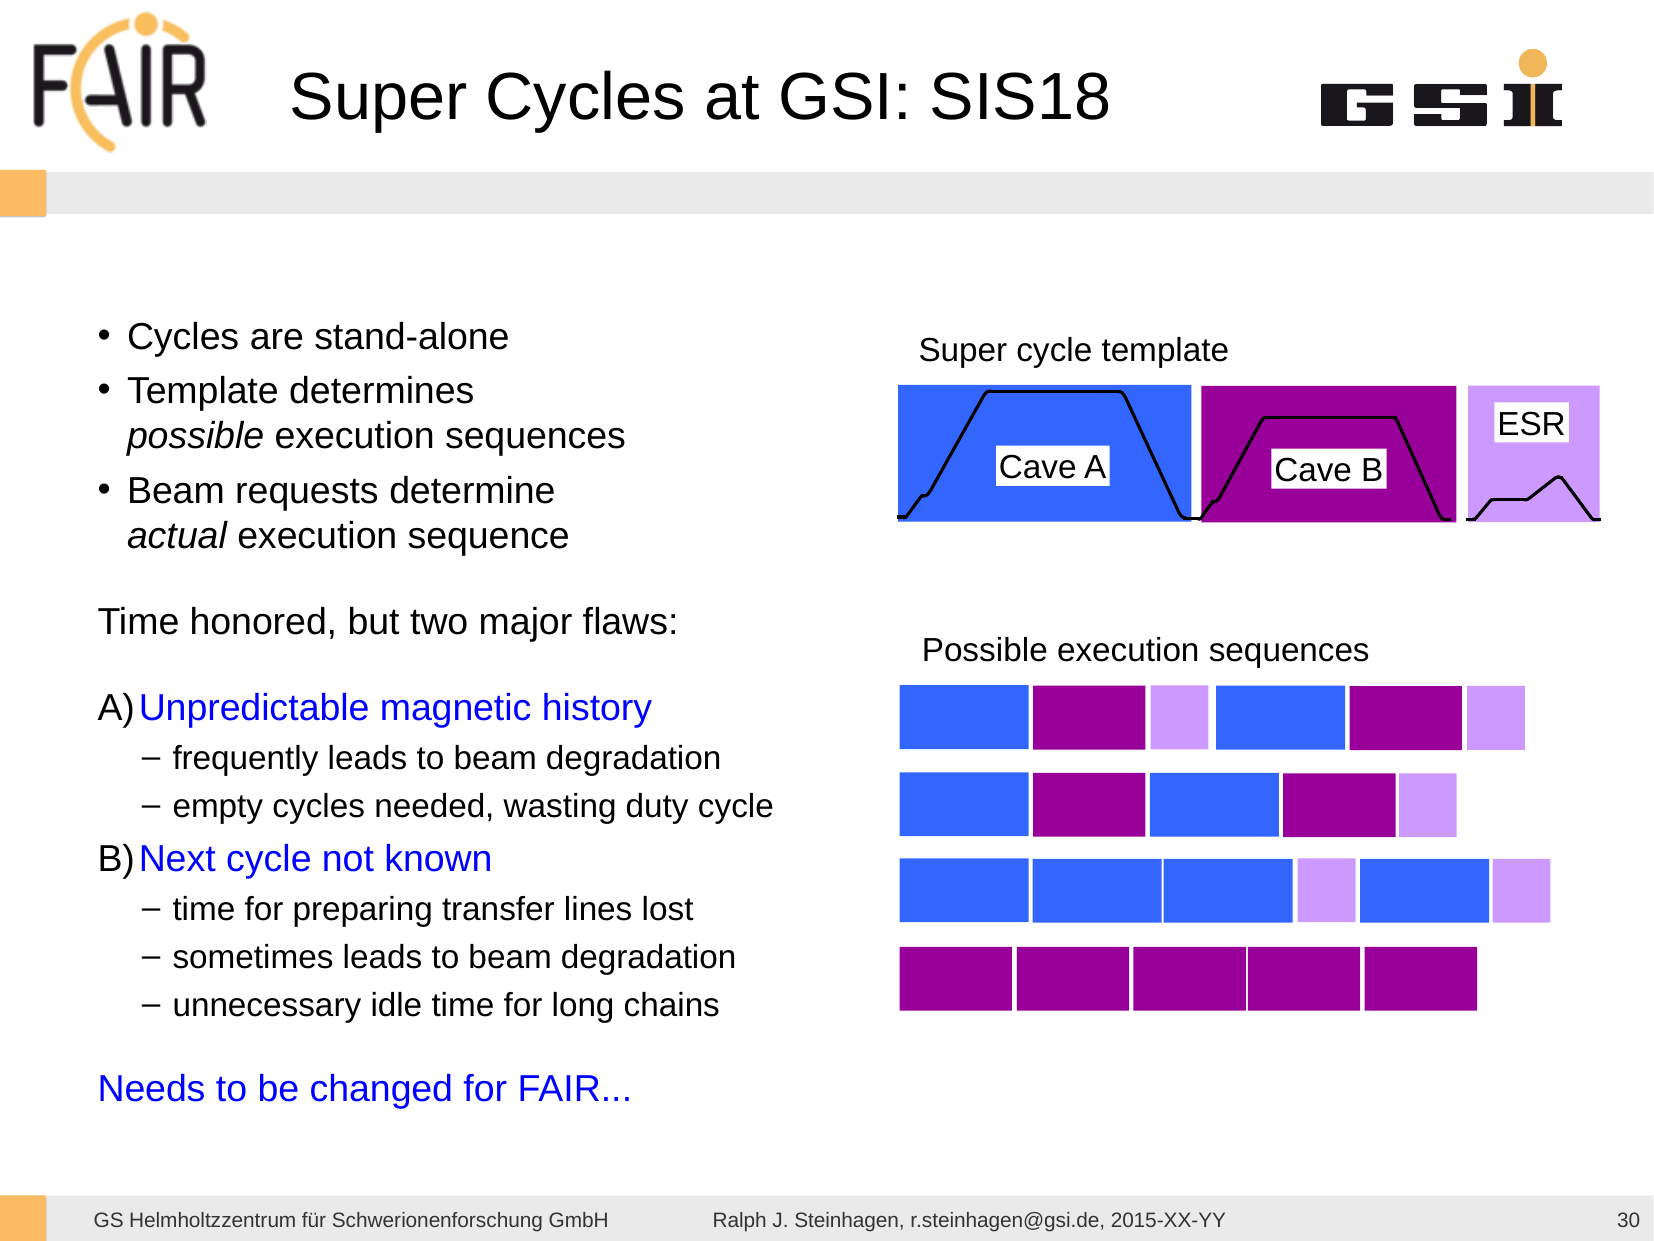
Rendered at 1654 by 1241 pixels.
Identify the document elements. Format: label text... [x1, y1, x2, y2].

text_box ESR [1494, 402, 1569, 443]
text_box [1033, 685, 1146, 750]
text_box [898, 384, 1192, 517]
text_box [1216, 685, 1346, 750]
text_box [1201, 385, 1457, 523]
text_box [1163, 858, 1293, 923]
text_box [1349, 686, 1462, 751]
text_box Cave B [1271, 448, 1387, 489]
text_box [899, 946, 1012, 1011]
text_box [1297, 858, 1356, 923]
text_box [1247, 946, 1361, 1011]
text_box Cave A [996, 445, 1110, 486]
text_box Possible execution sequences [921, 627, 1371, 668]
text_box [1468, 385, 1600, 518]
text_box [1033, 772, 1146, 837]
text_box [899, 685, 1029, 750]
text_box [1360, 858, 1490, 923]
text_box [1133, 946, 1246, 1011]
picture [33, 10, 207, 155]
text_box [1398, 773, 1457, 838]
text_box [899, 858, 1029, 923]
text_box [1468, 479, 1600, 523]
text_box [1149, 772, 1279, 837]
text_box [1032, 858, 1162, 923]
text_box [1016, 946, 1130, 1011]
text_box [1150, 685, 1209, 750]
text_box [898, 393, 1192, 522]
text_box [1364, 946, 1478, 1011]
text_box Super cycle template [918, 328, 1231, 369]
picture [1319, 46, 1564, 129]
text_box [1467, 685, 1525, 750]
text_box [899, 772, 1029, 837]
text_box [1492, 858, 1551, 923]
list Cycles are stand-alone Template determines possible execution sequences Beam requests determine actual execution sequence Time honored, but two major flaws: Unpredictable magnetic history frequently leads to beam degradation empty cycles needed, wasting duty cycle Next cycle not known time for preparing transfer lines lost sometimes leads to beam degradation unnecessary idle time for long chains Needs to be changed for FAIR... [82, 249, 809, 1158]
title Super Cycles at GSI: SIS18 [239, 23, 1301, 162]
text_box [1283, 773, 1396, 838]
